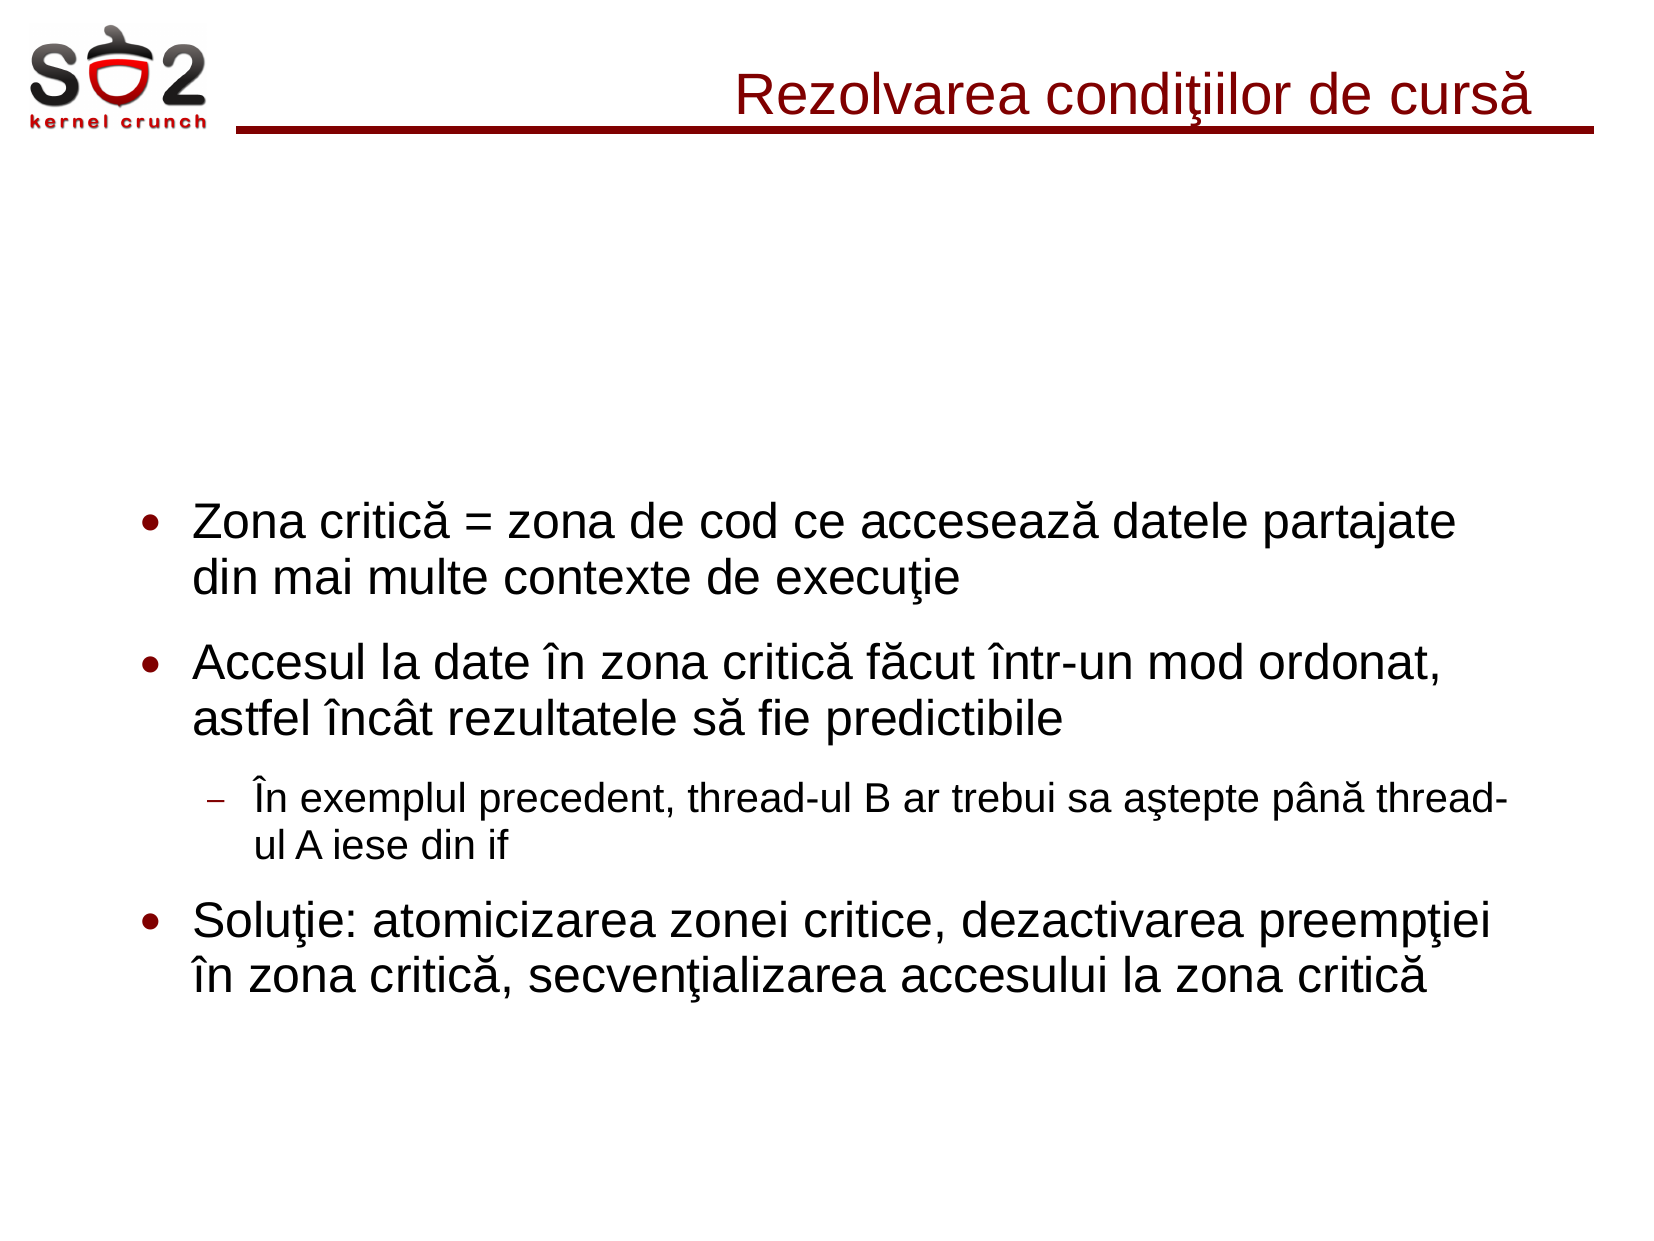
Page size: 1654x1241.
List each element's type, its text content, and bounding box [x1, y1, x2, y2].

title Rezolvarea condiţiilor de cursă [121, 11, 1534, 178]
picture [29, 23, 121, 130]
list Zona critică = zona de cod ce accesează datele partajate din mai multe contexte de execuţie Accesul la date în zona critică făcut într-un mod ordonat, astfel încât rezultatele să fie predictibile În exemplul precedent, thread-ul B ar trebui sa aştepte până thread-ul A iese din if Soluţie: atomicizarea zonei critice, dezactivarea preempţiei în zona critică, secvenţializarea accesului la zona critică [121, 357, 1534, 1139]
